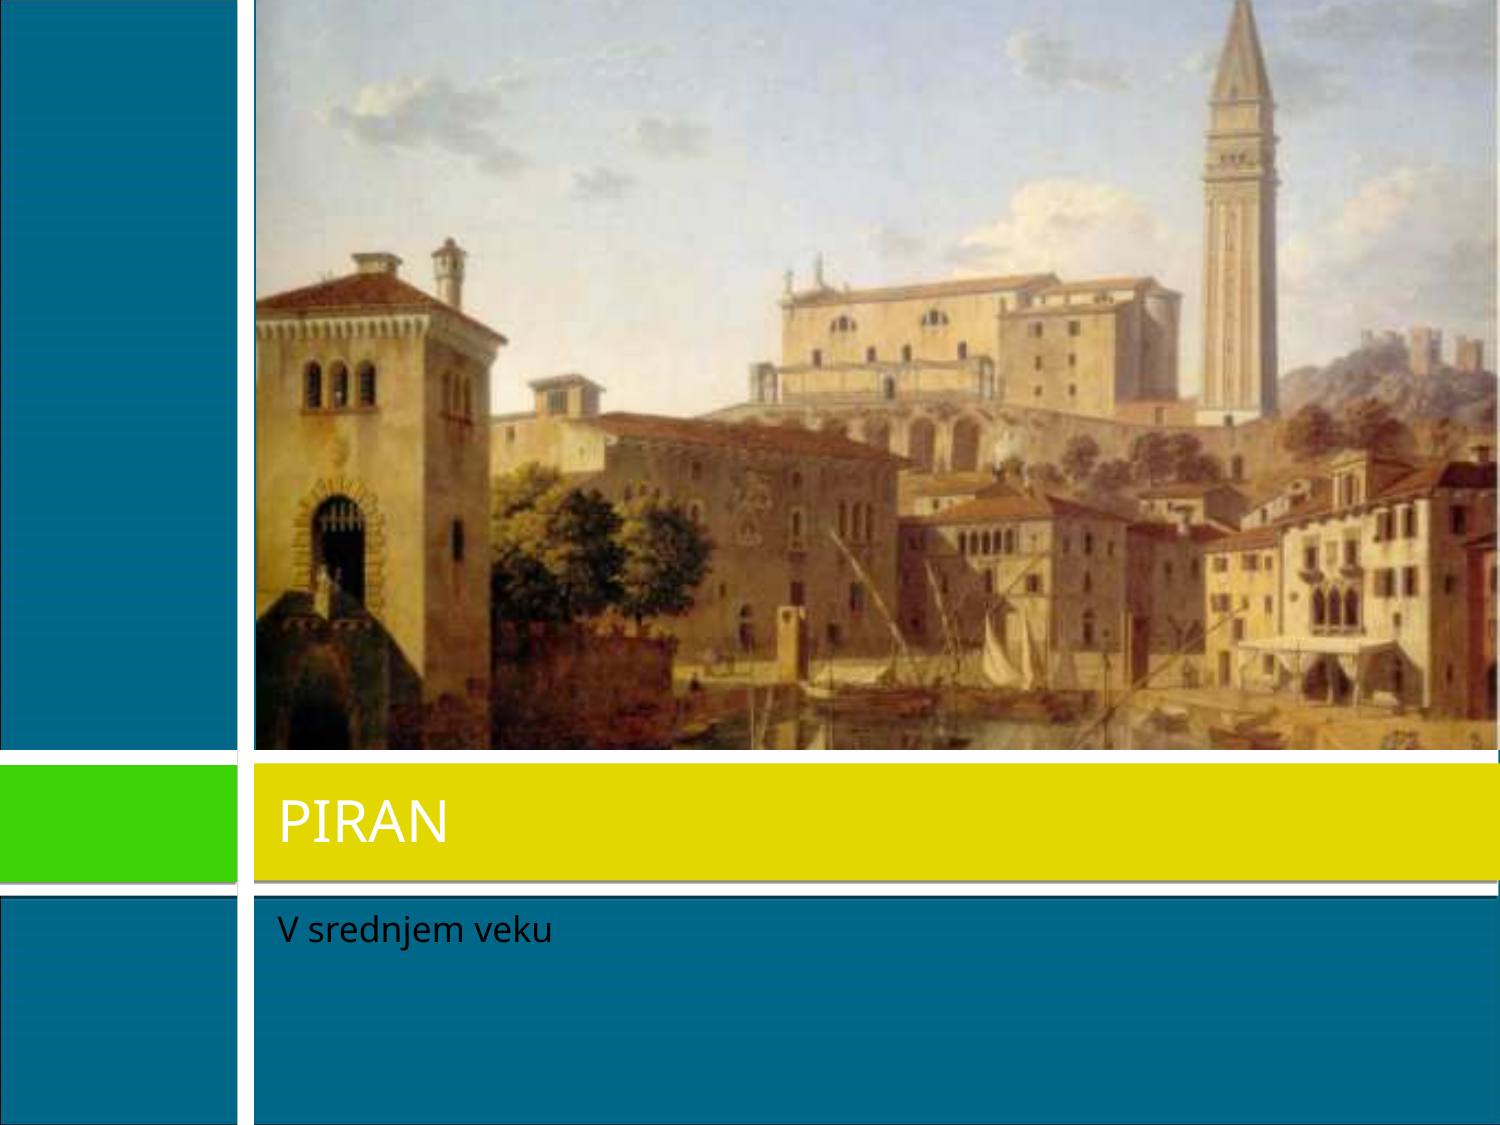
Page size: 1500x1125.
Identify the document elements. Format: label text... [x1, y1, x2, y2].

title PIRAN [262, 762, 1463, 875]
list V srednjem veku [262, 900, 1463, 1013]
picture [254, 0, 1500, 763]
picture [0, 0, 237, 750]
